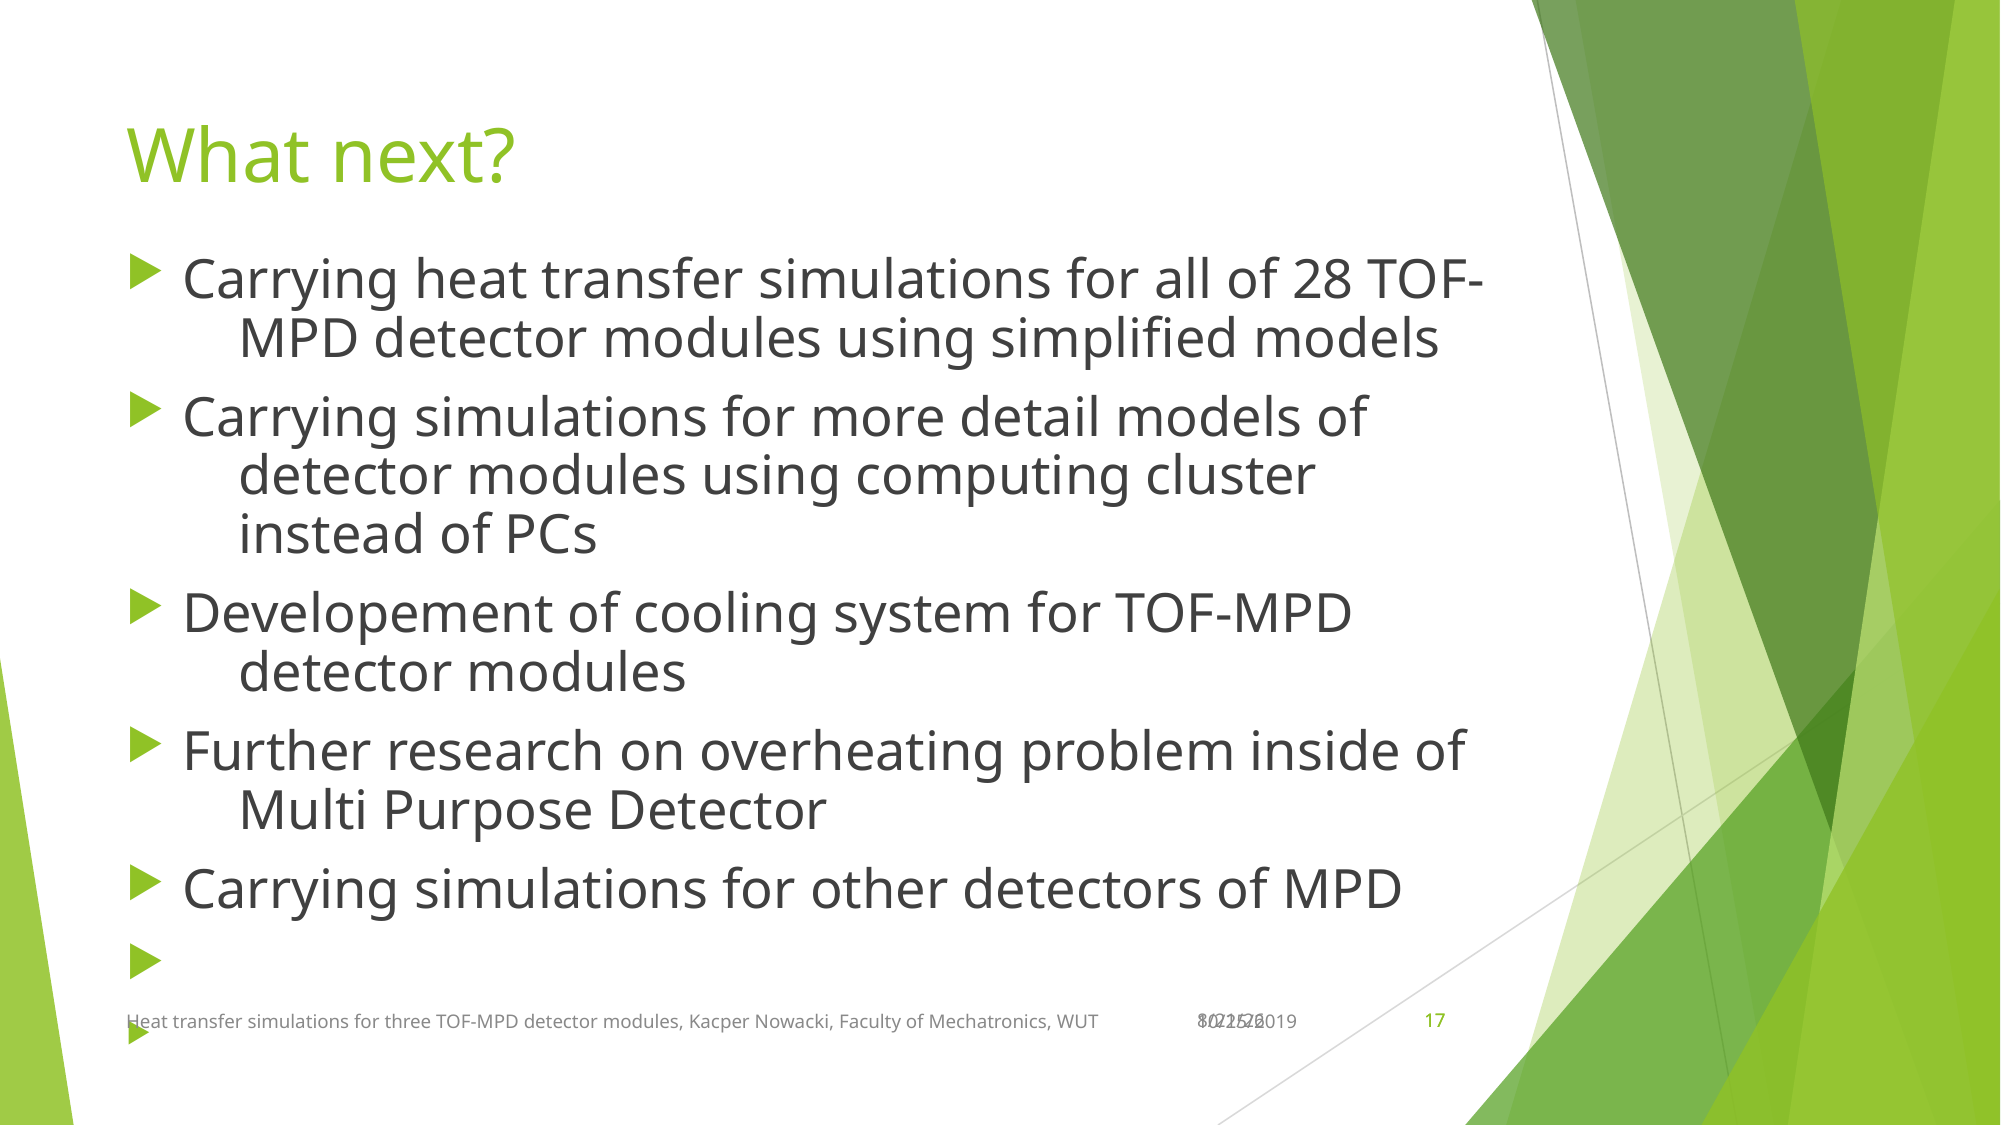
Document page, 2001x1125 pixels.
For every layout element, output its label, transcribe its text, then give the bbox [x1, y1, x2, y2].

text_box [1409, 991, 1522, 1051]
text_box 10/25/2019 [1181, 991, 1332, 1051]
title What next? [111, 99, 1522, 244]
text_box Heat transfer simulations for three TOF-MPD detector modules, Kacper Nowacki, Faculty of Mechatronics, WUT [111, 991, 1145, 1051]
list Carrying heat transfer simulations for all of 28 TOF-MPD detector modules using simplified models Carrying simulations for more detail models of detector modules using computing cluster instead of PCs Developement of cooling system for TOF-MPD detector modules Further research on overheating problem inside of Multi Purpose Detector Carrying simulations for other detectors of MPD [111, 244, 1522, 961]
